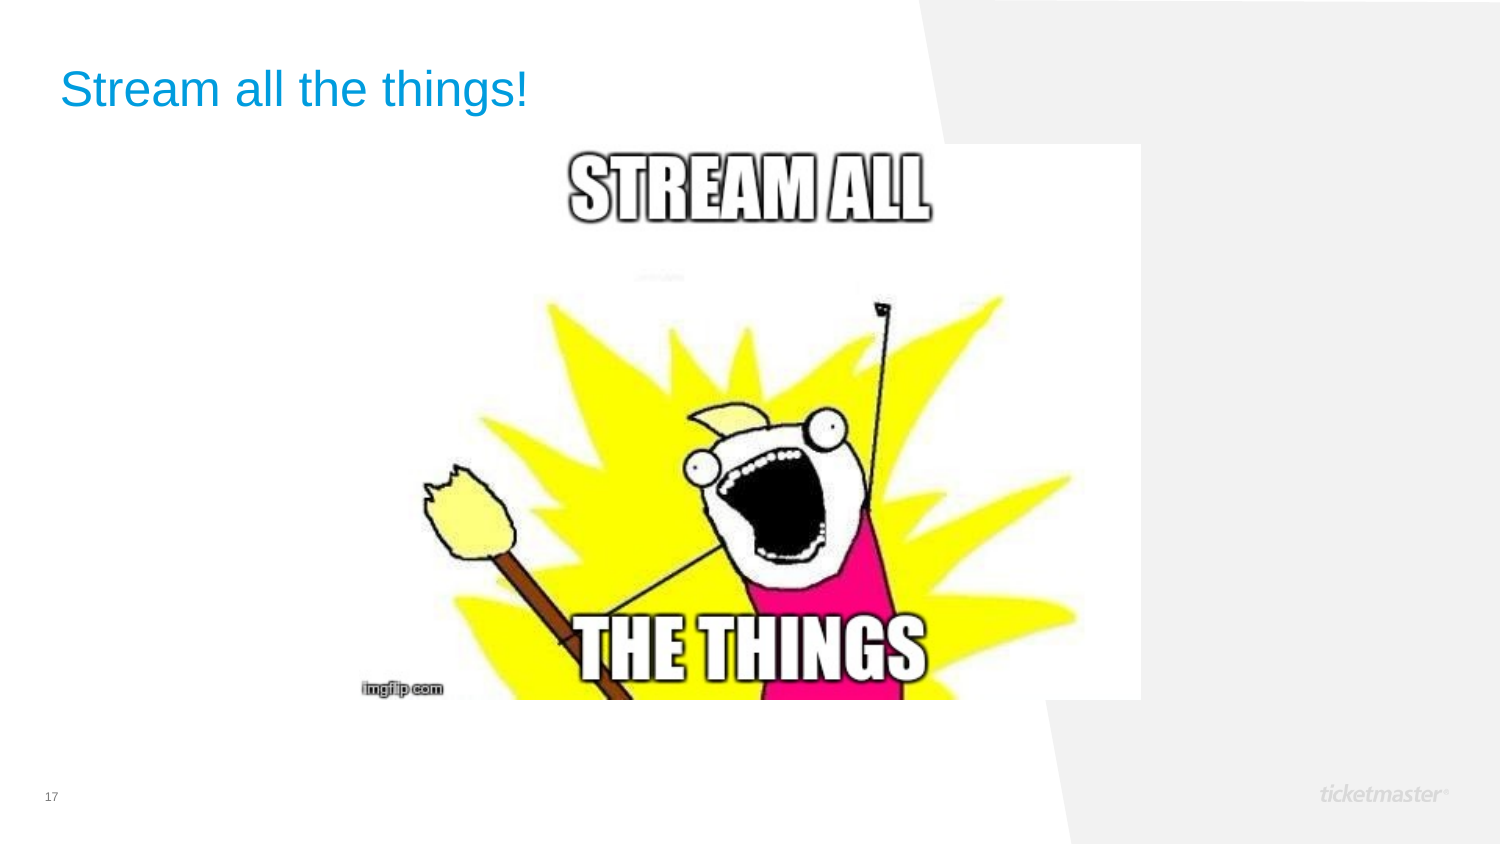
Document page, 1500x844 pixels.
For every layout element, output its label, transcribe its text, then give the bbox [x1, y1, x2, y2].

picture [1320, 784, 1449, 802]
picture [359, 144, 1141, 700]
slide_number <number> [44, 788, 66, 804]
list Stream all the things! [44, 52, 1448, 158]
